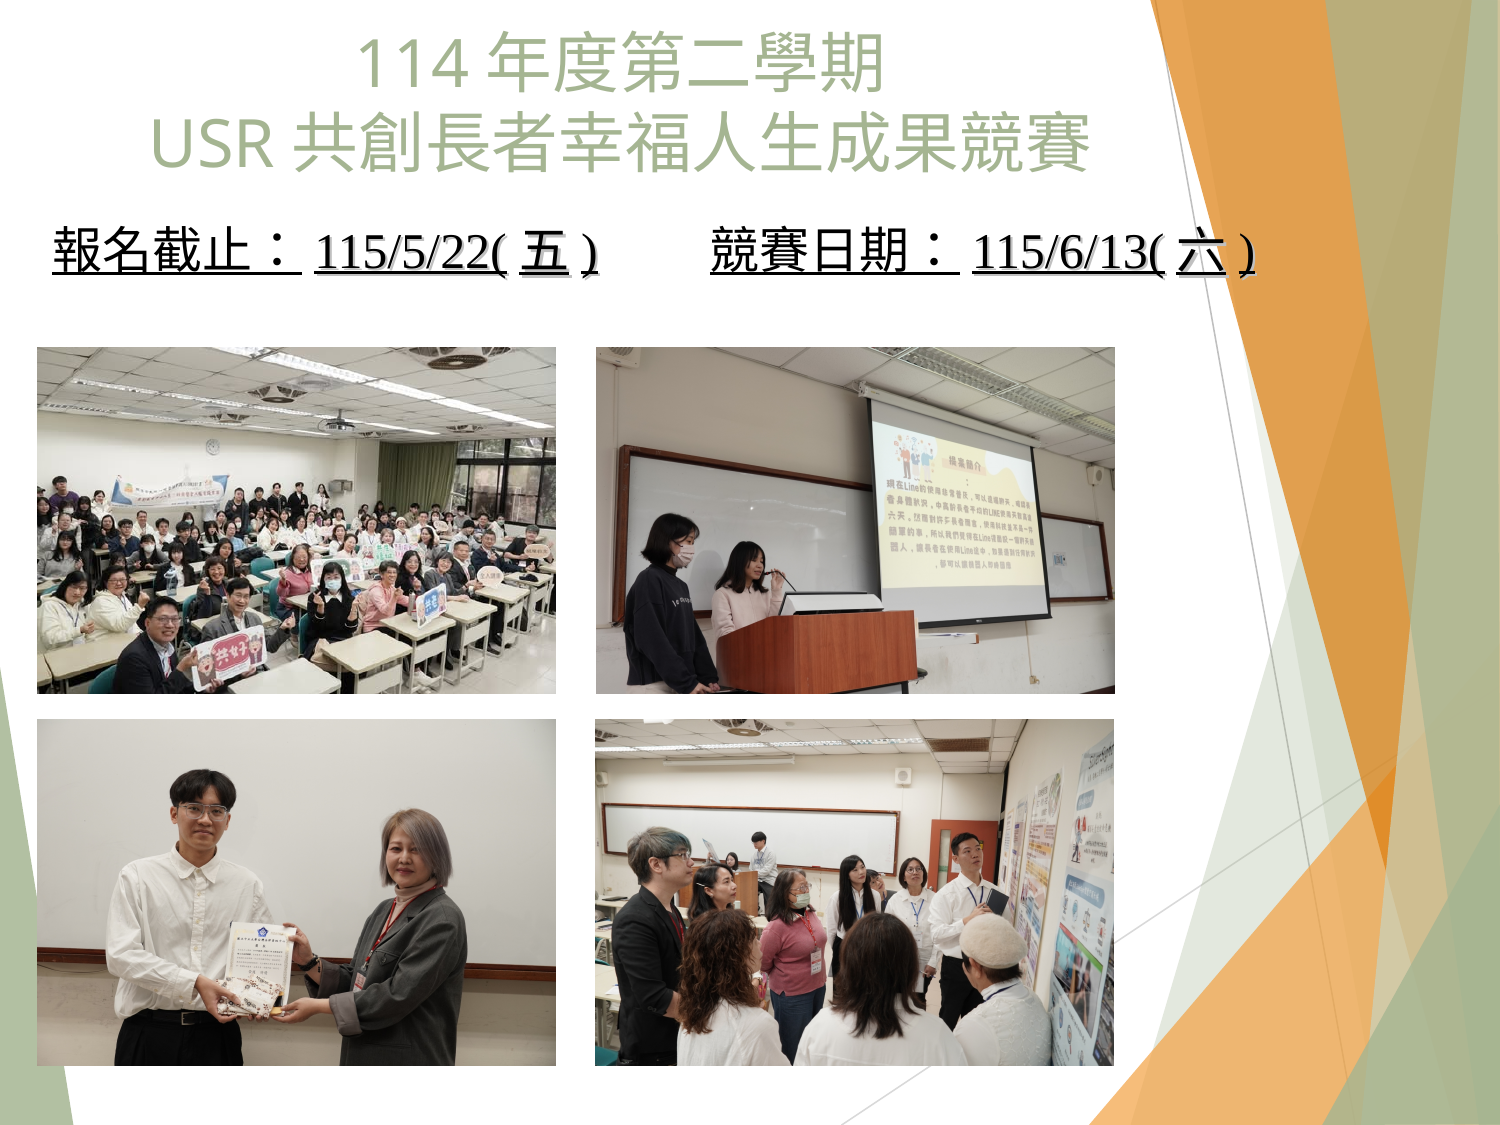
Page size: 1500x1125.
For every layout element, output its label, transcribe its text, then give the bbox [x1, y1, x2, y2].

picture [596, 347, 1115, 694]
picture [37, 347, 556, 694]
text_box 報名截止：115/5/22(五) 競賽日期：115/6/13(六) [37, 210, 1473, 287]
picture [595, 720, 1114, 1066]
title 114年度第二學期 USR共創長者幸福人生成果競賽 [99, 13, 1142, 192]
picture [37, 720, 556, 1066]
